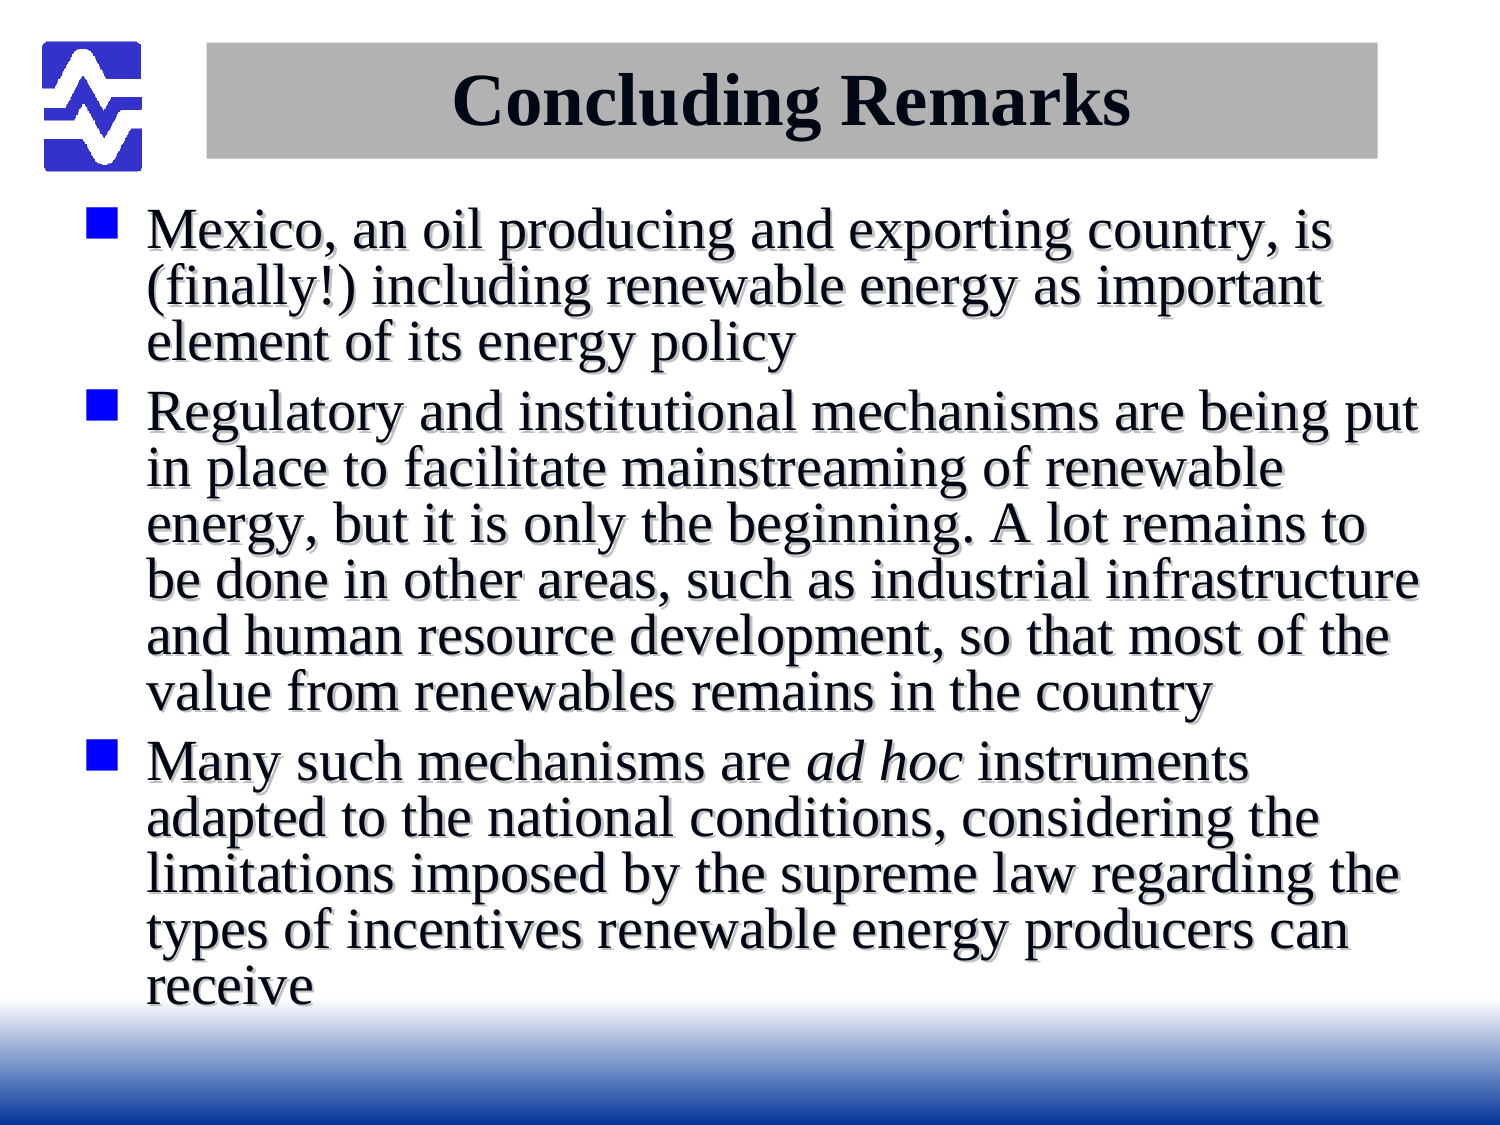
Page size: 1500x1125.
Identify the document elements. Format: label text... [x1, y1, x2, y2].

title Concluding Remarks [206, 42, 1378, 159]
list Mexico, an oil producing and exporting country, is (finally!) including renewable energy as important element of its energy policy Regulatory and institutional mechanisms are being put in place to facilitate mainstreaming of renewable energy, but it is only the beginning. A lot remains to be done in other areas, such as industrial infrastructure and human resource development, so that most of the value from renewables remains in the country Many such mechanisms are ad hoc instruments adapted to the national conditions, considering the limitations imposed by the supreme law regarding the types of incentives renewable energy producers can receive [75, 196, 1447, 1047]
